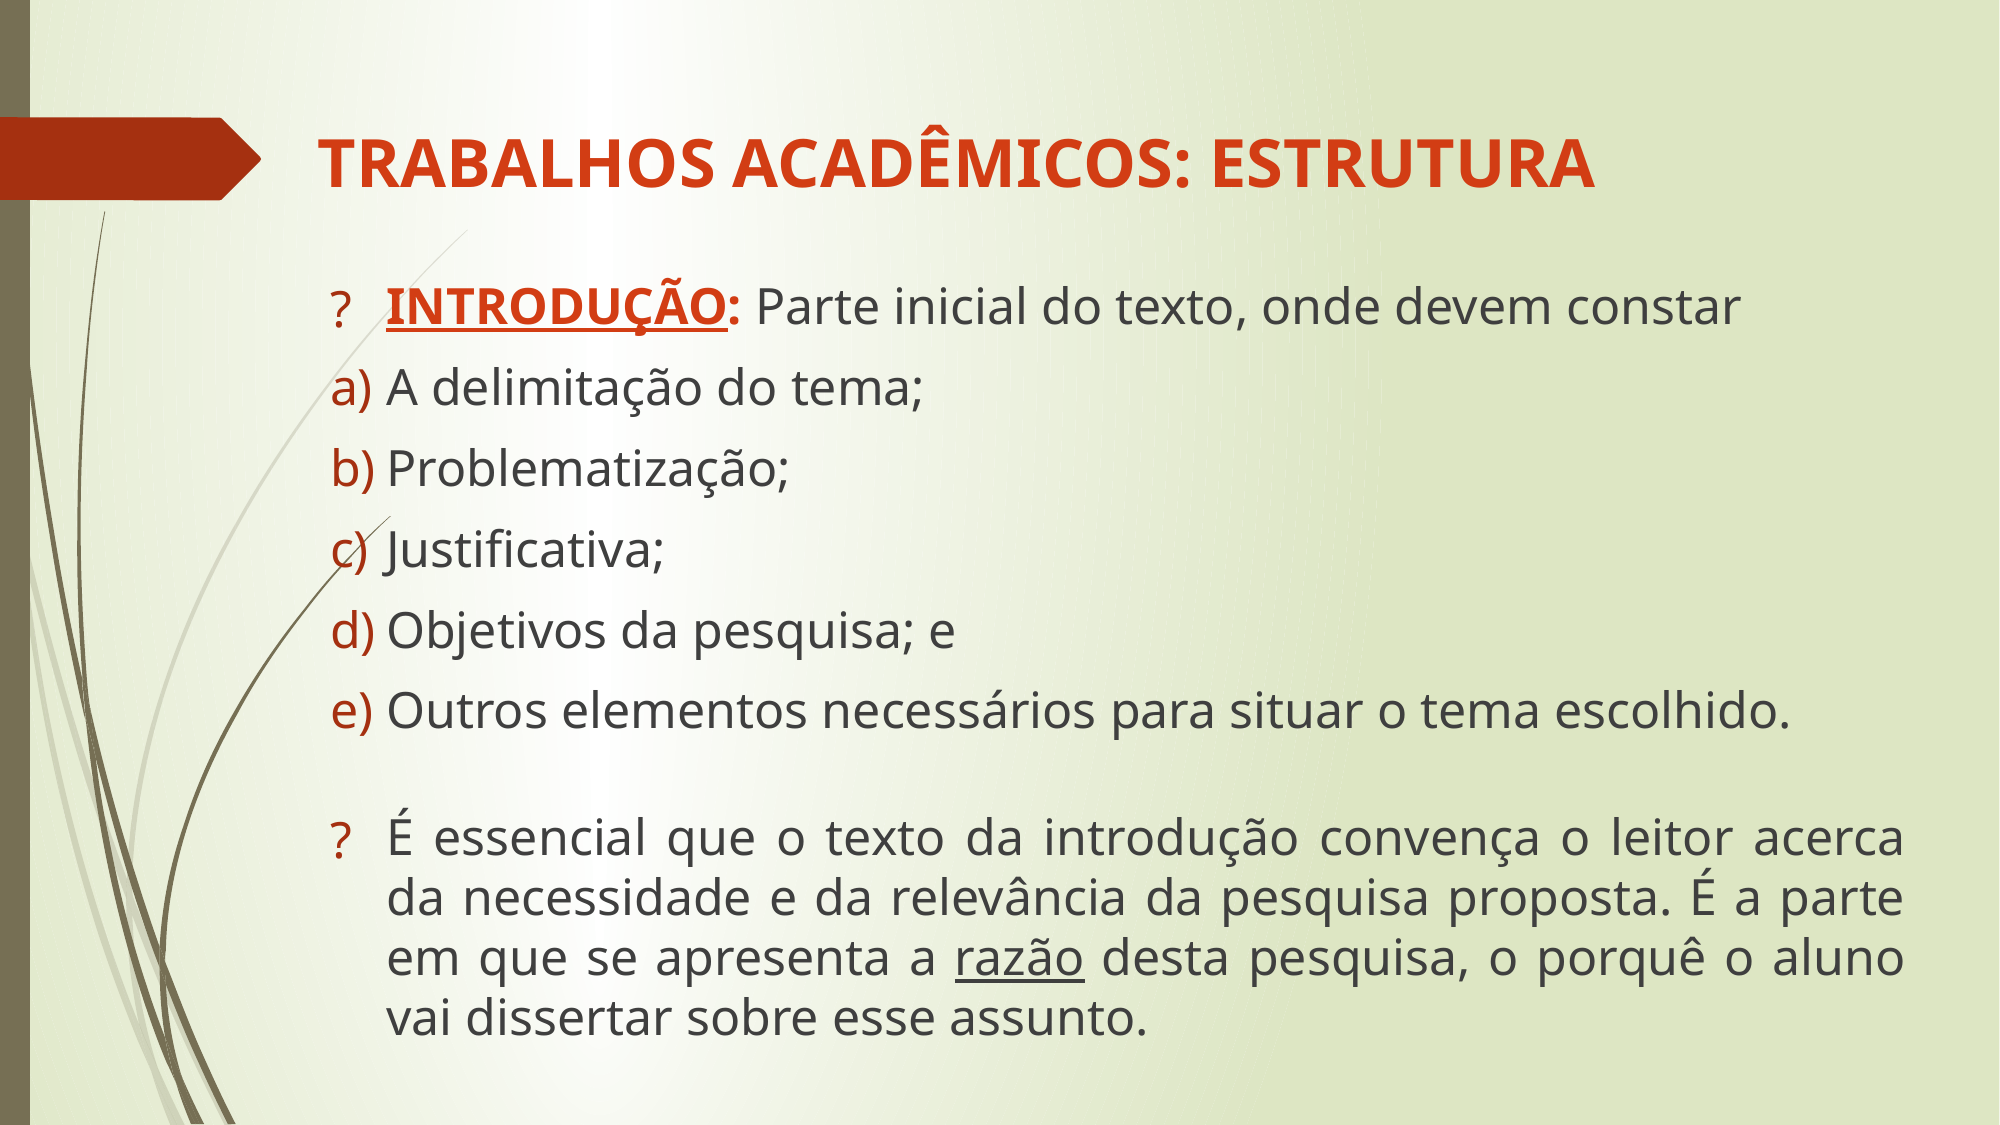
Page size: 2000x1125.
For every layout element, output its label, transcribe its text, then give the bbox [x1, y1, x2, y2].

title TRABALHOS ACADÊMICOS: ESTRUTURA [302, 113, 1765, 232]
list INTRODUÇÃO: Parte inicial do texto, onde devem constar A delimitação do tema; Problematização; Justificativa; Objetivos da pesquisa; e Outros elementos necessários para situar o tema escolhido. É essencial que o texto da introdução convença o leitor acerca da necessidade e da relevância da pesquisa proposta. É a parte em que se apresenta a razão desta pesquisa, o porquê o aluno vai dissertar sobre esse assunto. [314, 267, 1922, 1083]
